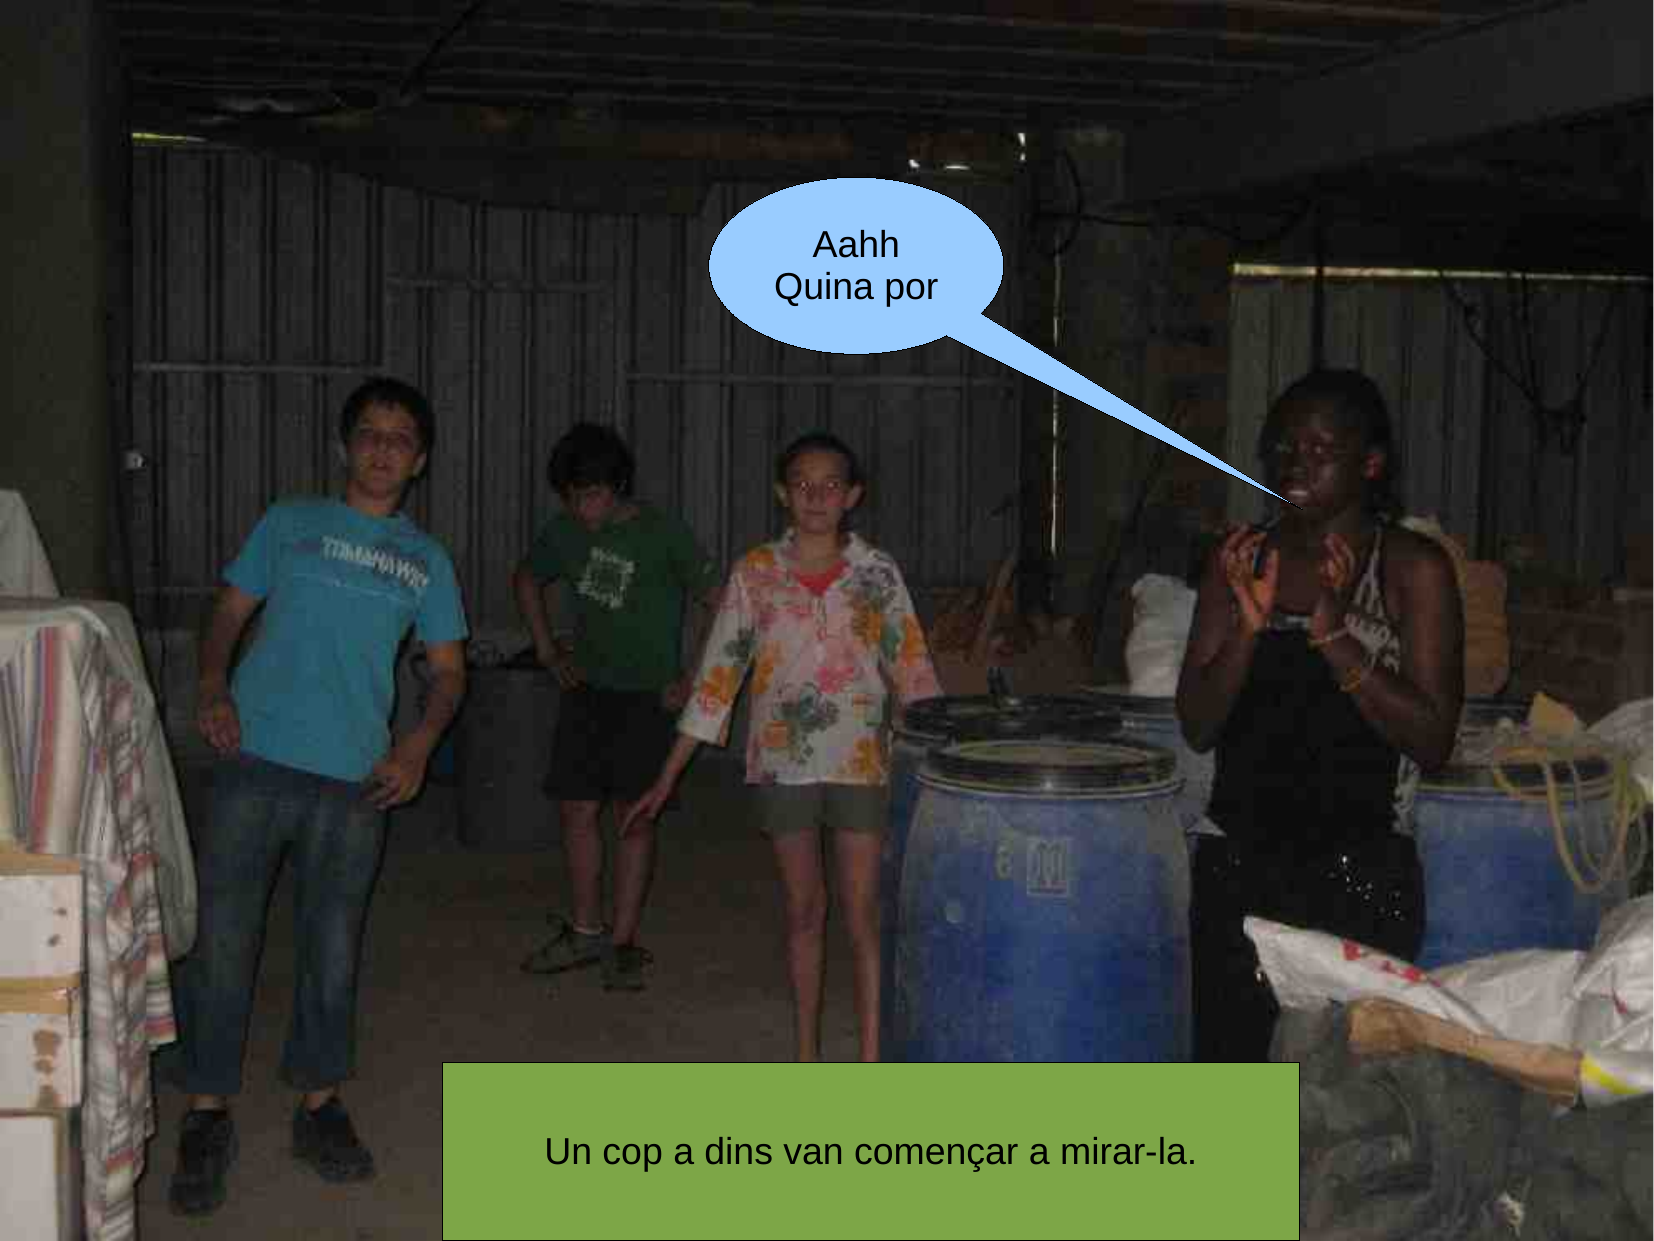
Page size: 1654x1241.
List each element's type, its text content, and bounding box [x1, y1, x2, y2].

picture [0, 0, 1654, 1241]
text_box Un cop a dins van començar a mirar-la. [442, 1062, 1300, 1241]
text_box Aahh Quina por [708, 177, 1303, 510]
